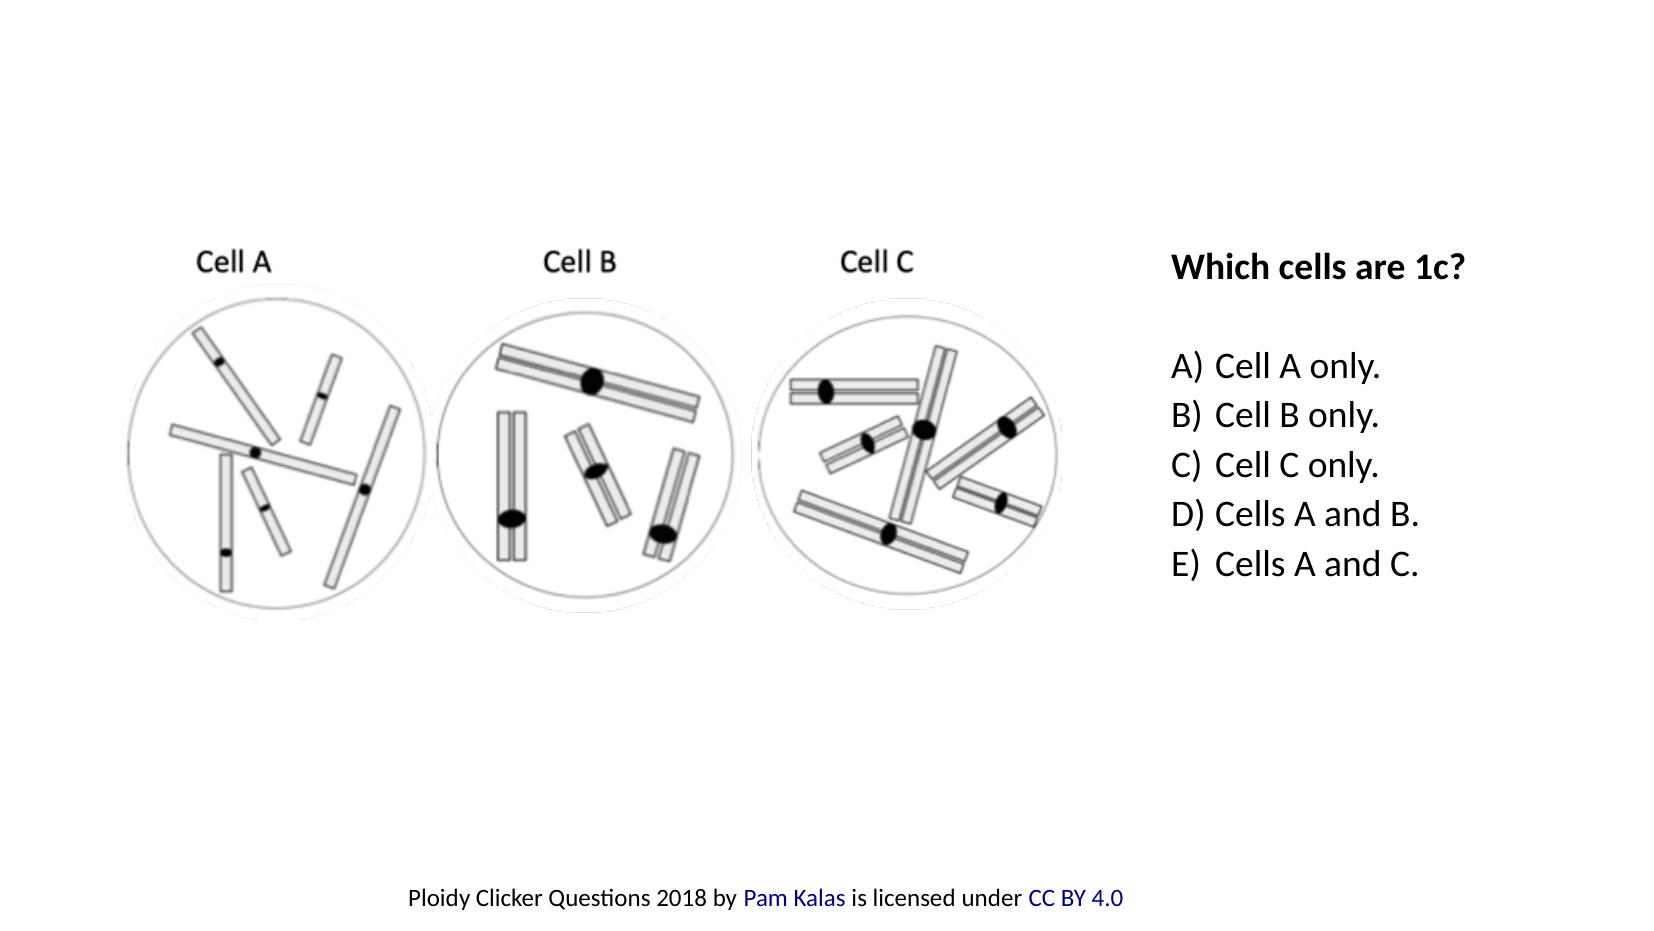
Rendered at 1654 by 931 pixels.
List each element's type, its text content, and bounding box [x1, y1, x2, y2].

text_box Which cells are 1c? Cell A only. Cell B only. Cell C only. Cells A and B. Cells A and C. [1156, 243, 1565, 650]
text_box Ploidy Clicker Questions 2018 by Pam Kalas is licensed under CC BY 4.0 [393, 879, 1145, 926]
picture [123, 233, 1063, 621]
